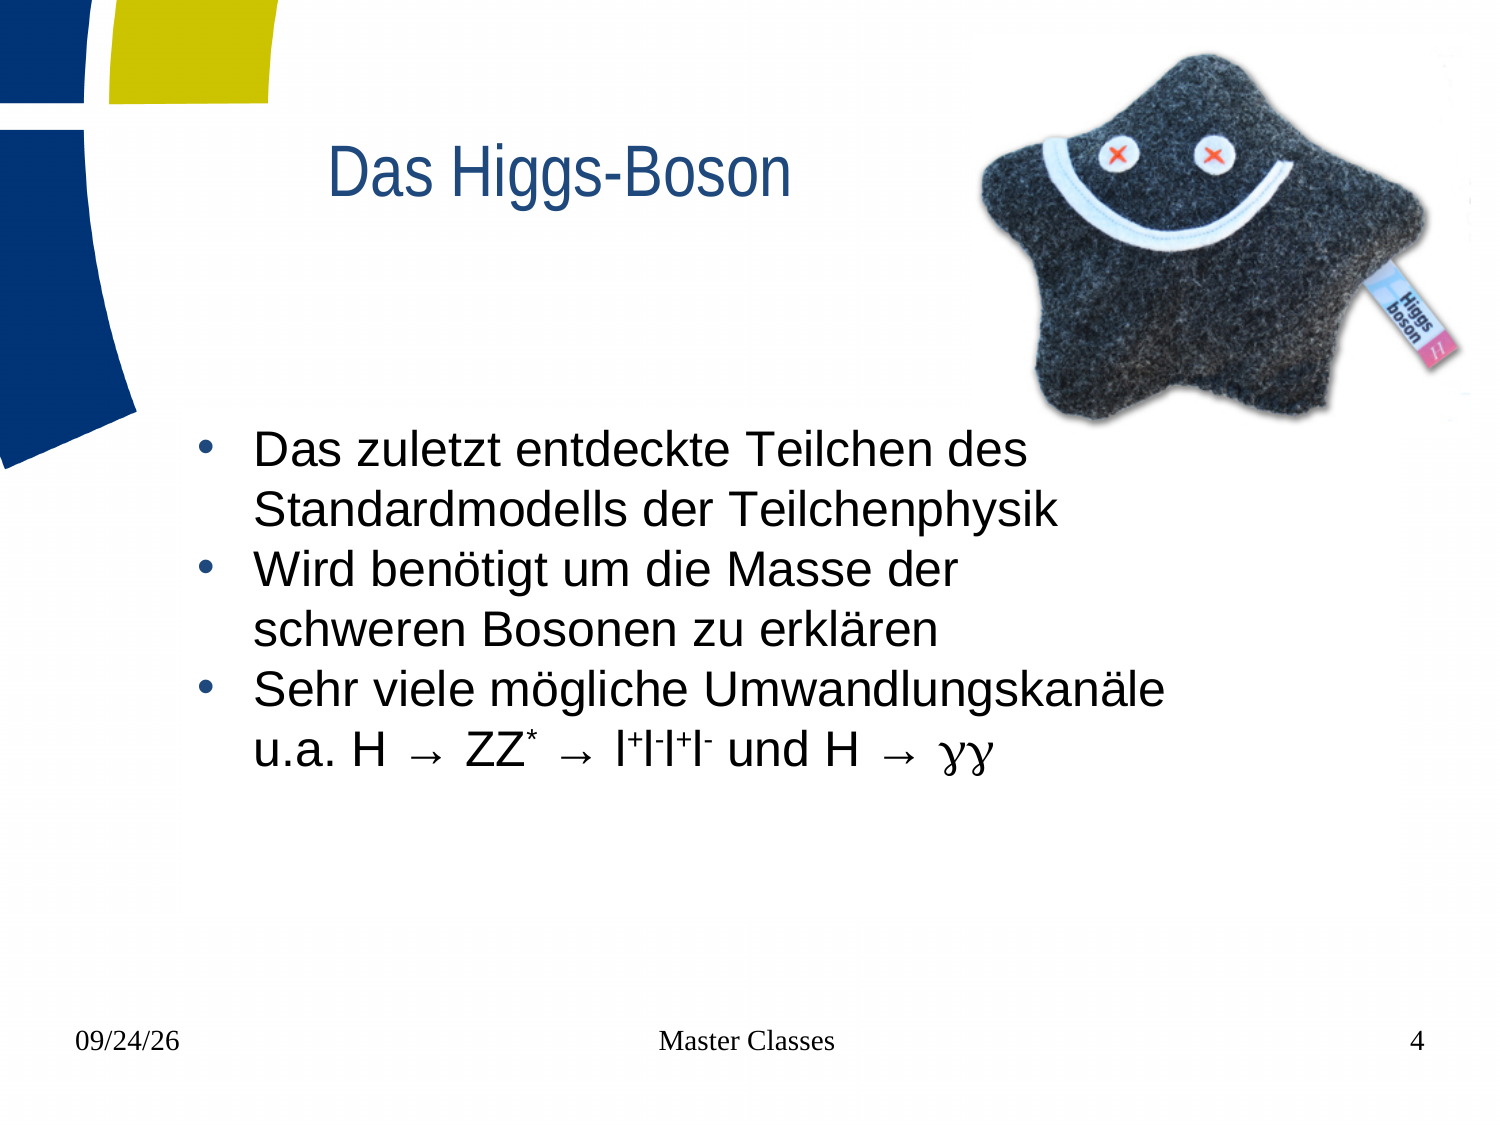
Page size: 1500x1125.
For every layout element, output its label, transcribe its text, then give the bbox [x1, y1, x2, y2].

text_box Das zuletzt entdeckte Teilchen des Standardmodells der Teilchenphysik Wird benötigt um die Masse der schweren Bosonen zu erklären Sehr viele mögliche Umwandlungskanäle u.a. H → ZZ* → l+l-l+l- und H → γγ [183, 408, 1400, 916]
picture [0, 0, 1500, 1125]
title Das Higgs-Boson [312, 101, 974, 233]
